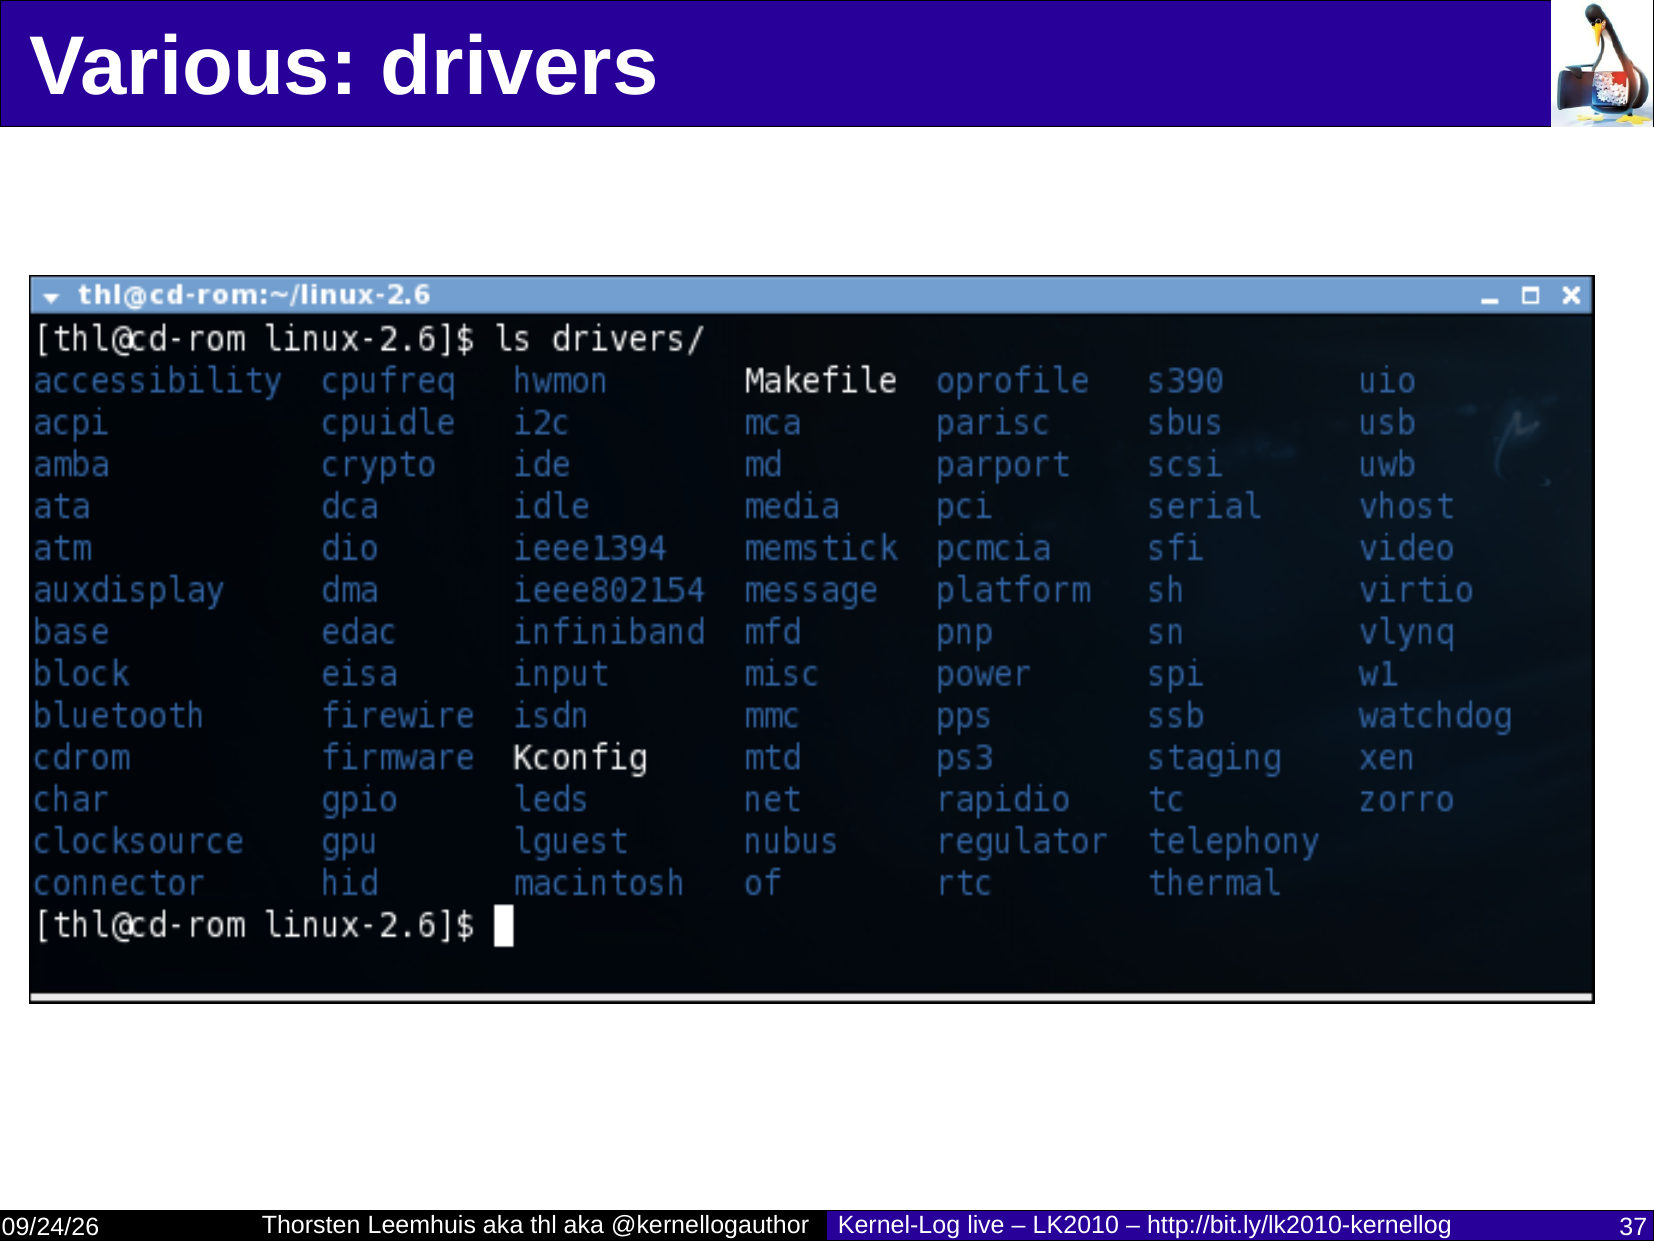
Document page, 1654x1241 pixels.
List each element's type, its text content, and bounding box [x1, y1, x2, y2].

picture [29, 275, 1595, 1004]
title Various: drivers [29, 19, 1535, 113]
picture [1551, 0, 1653, 127]
